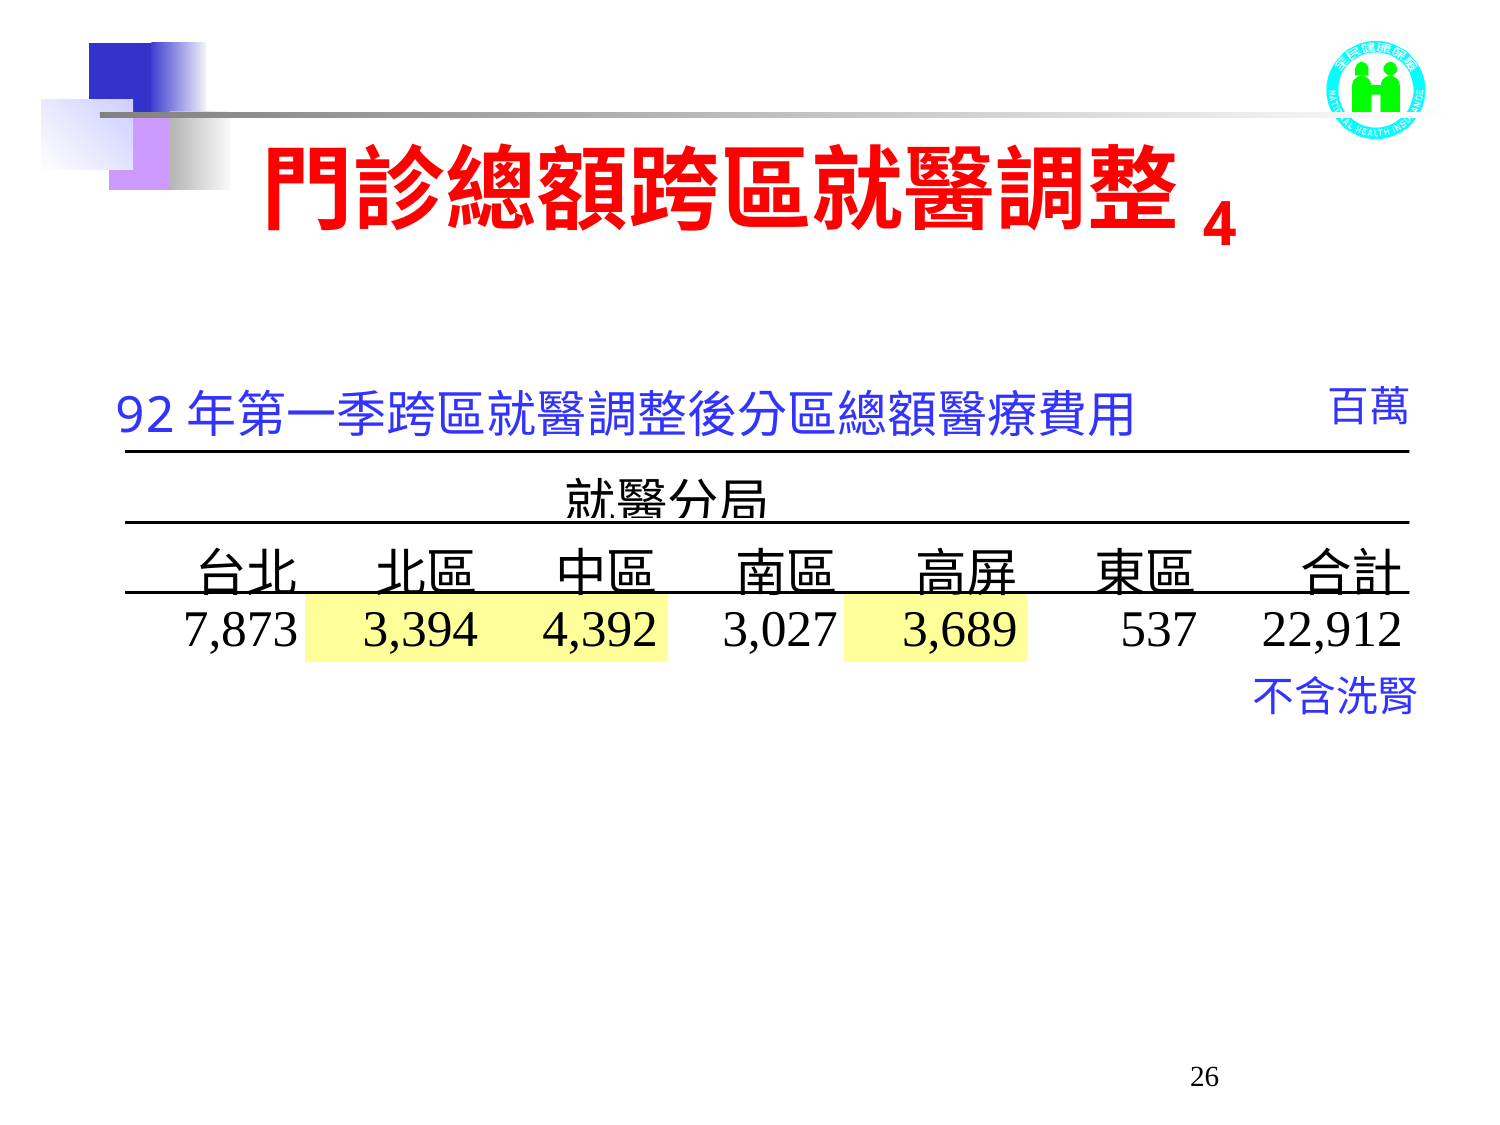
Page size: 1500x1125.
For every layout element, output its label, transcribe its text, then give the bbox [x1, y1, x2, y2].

text_box 不含洗腎 [1237, 662, 1435, 728]
chart [125, 450, 1413, 666]
text_box [1175, 1050, 1488, 1125]
text_box 百萬 [1312, 372, 1427, 438]
text_box 92年第一季跨區就醫調整後分區總額醫療費用 [99, 375, 1131, 451]
title 門診總額跨區就醫調整4 [112, 99, 1388, 288]
